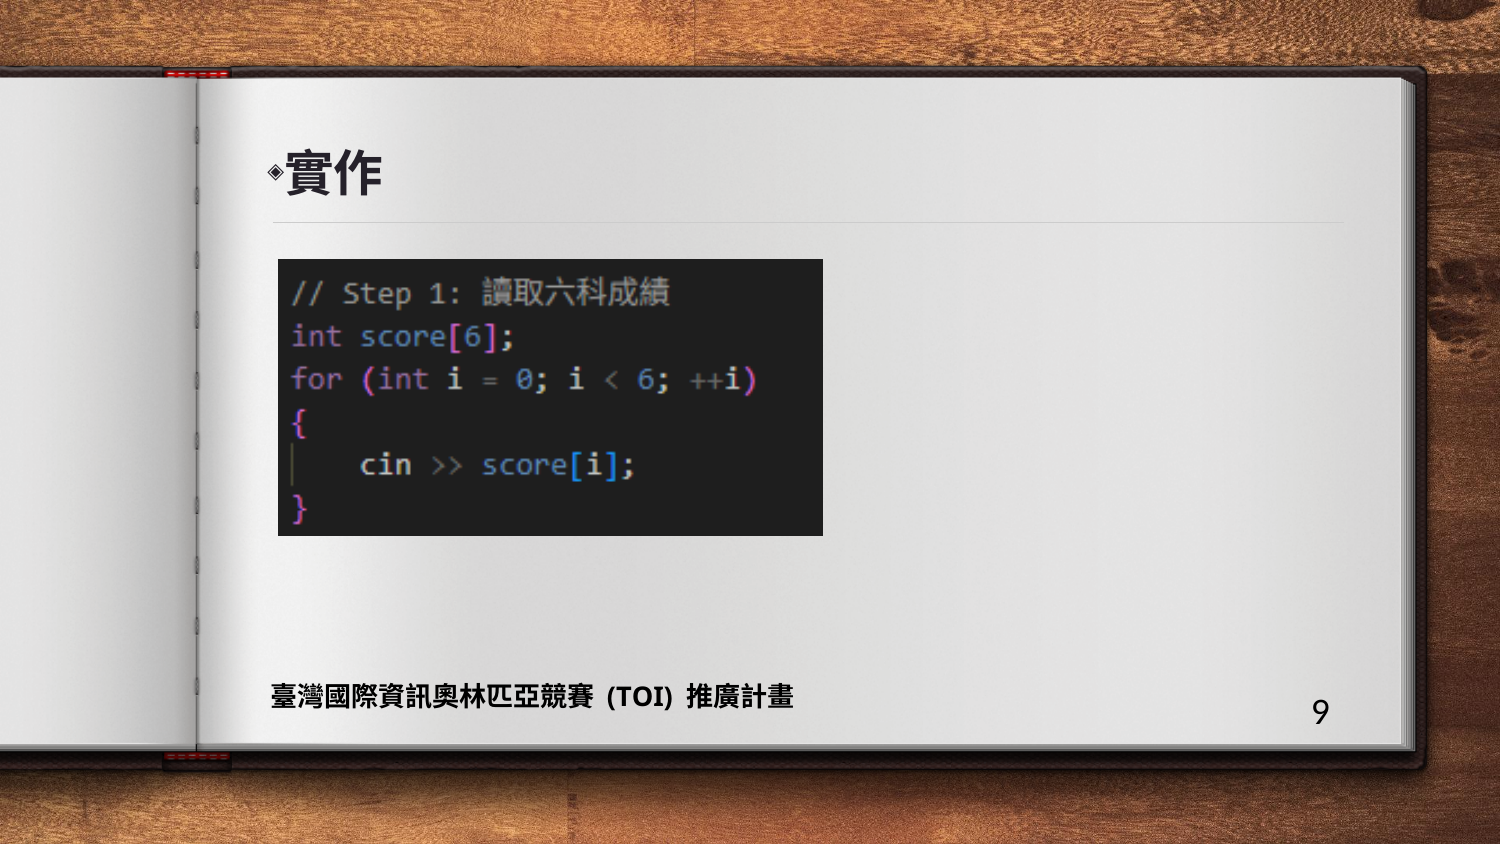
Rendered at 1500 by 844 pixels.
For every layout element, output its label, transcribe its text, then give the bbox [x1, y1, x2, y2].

text_box 9 [1295, 672, 1386, 737]
list 實作 [252, 126, 1194, 216]
picture [278, 259, 823, 537]
